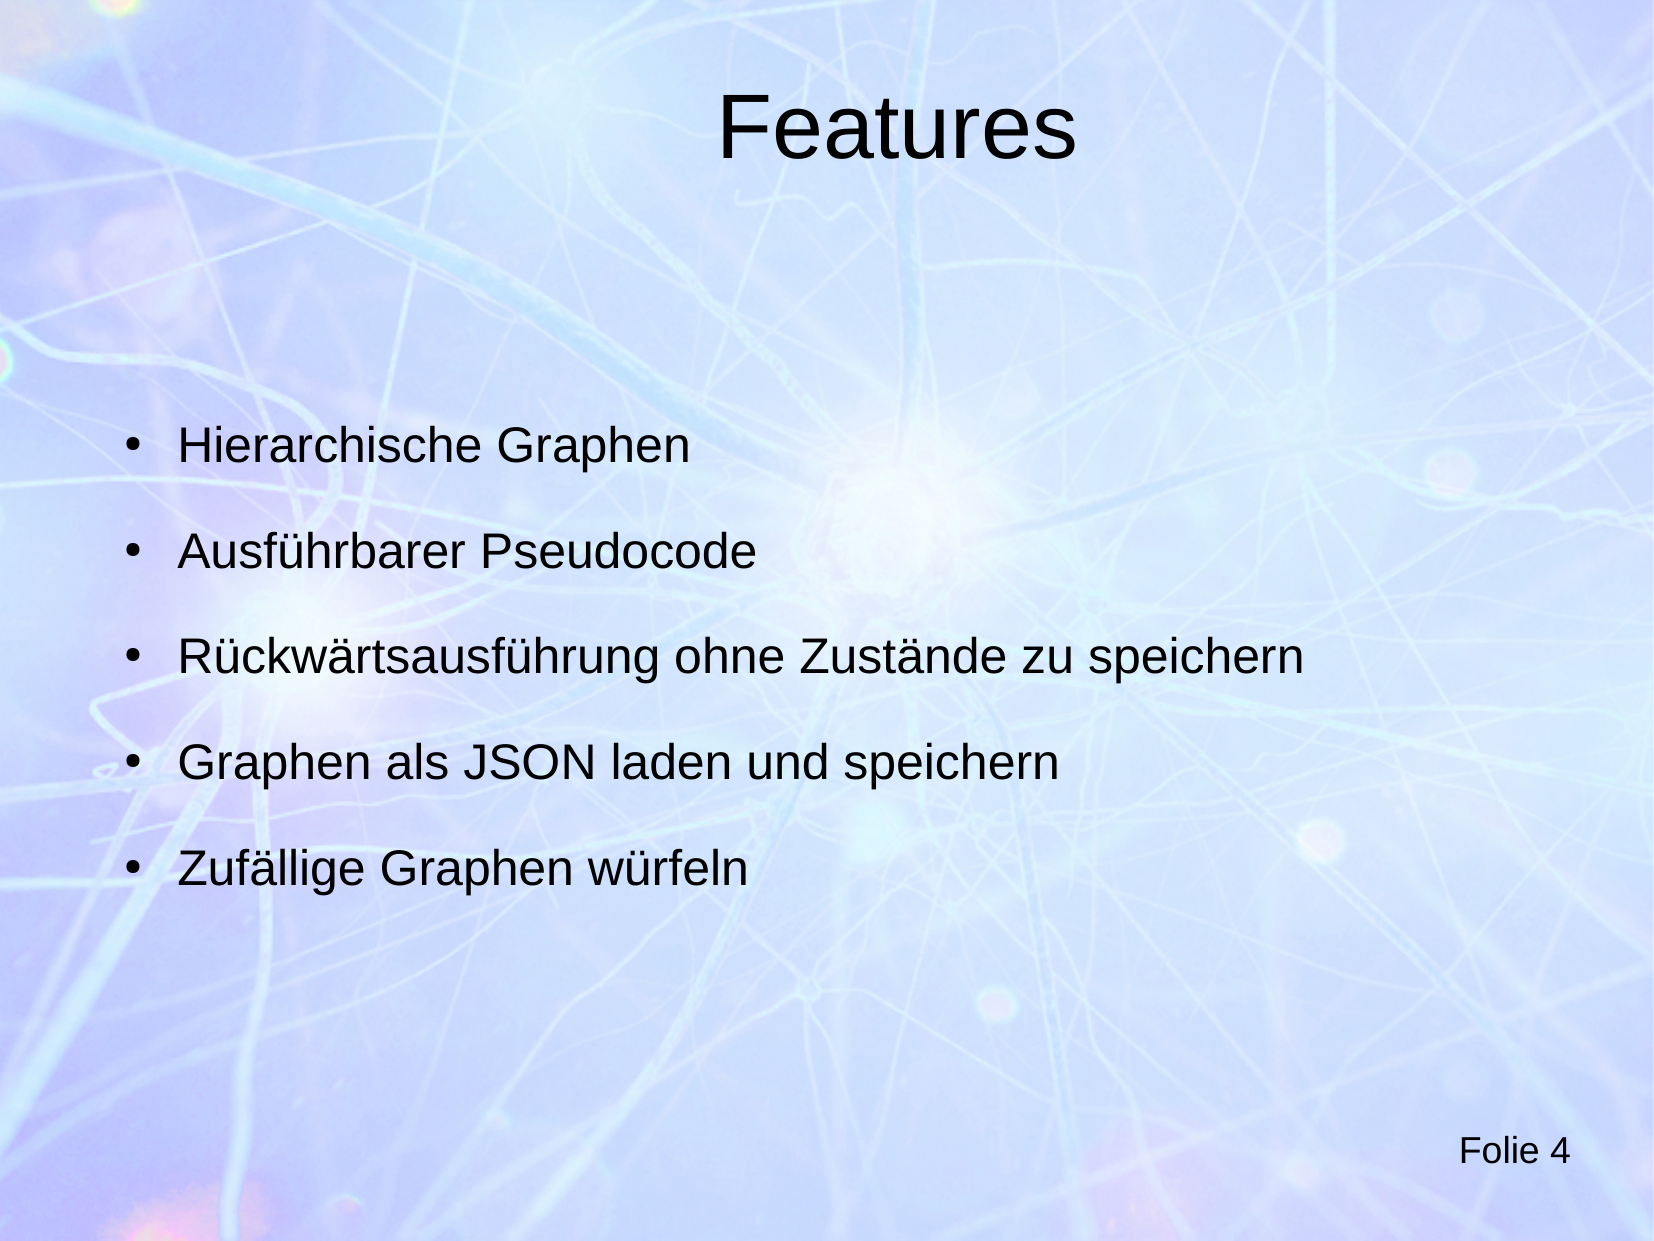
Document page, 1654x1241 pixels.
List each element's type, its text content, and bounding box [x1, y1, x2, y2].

title Features [236, 23, 1560, 231]
list Hierarchische Graphen Ausführbarer Pseudocode Rückwärtsausführung ohne Zustände zu speichern Graphen als JSON laden und speichern Zufällige Graphen würfeln [106, 389, 1595, 1109]
picture [0, 0, 1654, 1241]
